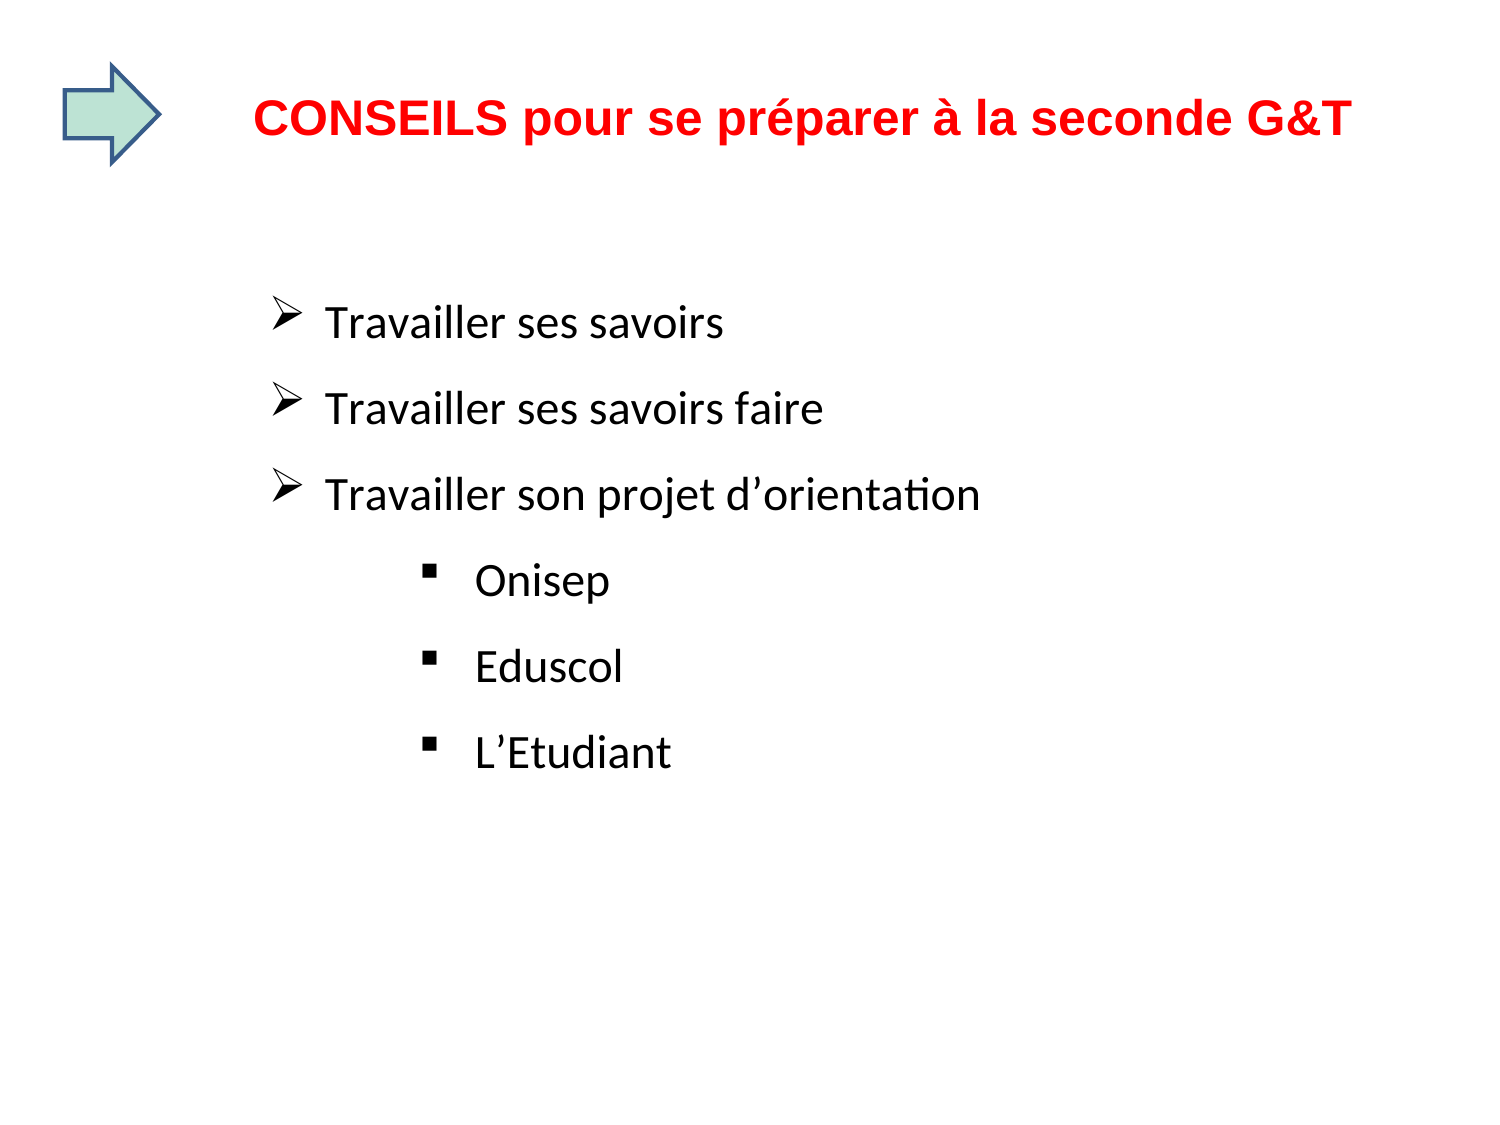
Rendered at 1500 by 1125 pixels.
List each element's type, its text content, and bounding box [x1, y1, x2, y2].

text_box Travailler ses savoirs Travailler ses savoirs faire Travailler son projet d’orientation Onisep Eduscol L’Etudiant [253, 196, 1046, 787]
text_box [64, 66, 160, 163]
text_box CONSEILS pour se préparer à la seconde G&T [171, 78, 1436, 154]
